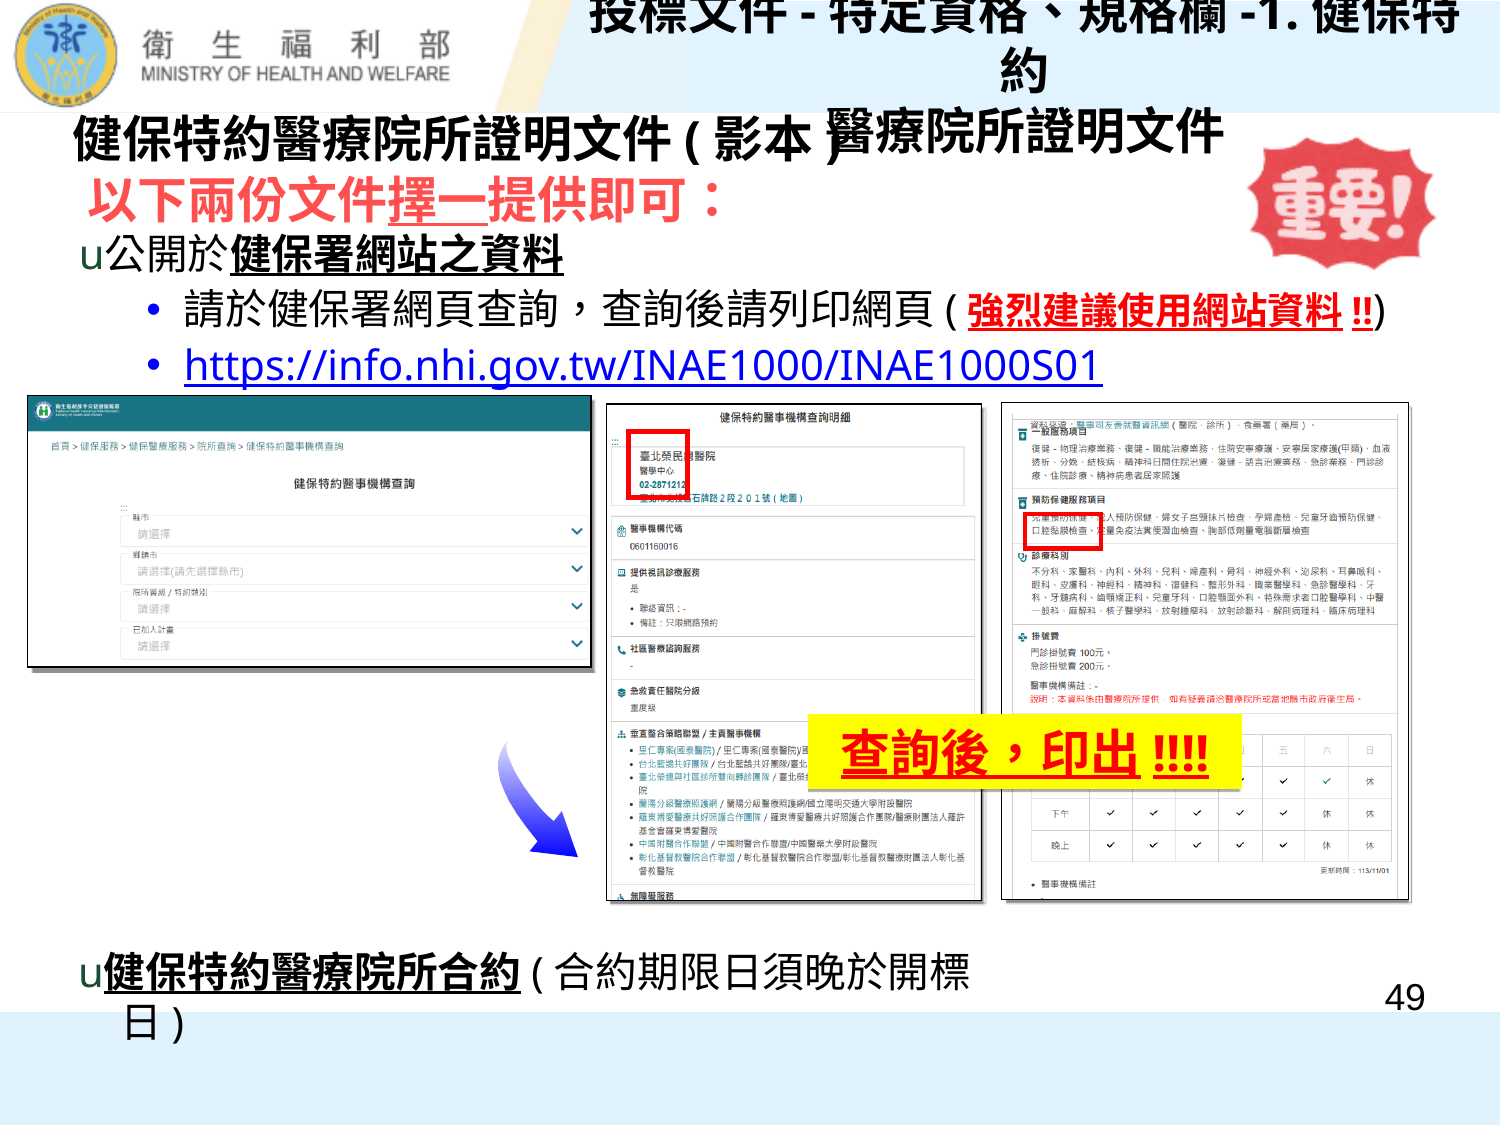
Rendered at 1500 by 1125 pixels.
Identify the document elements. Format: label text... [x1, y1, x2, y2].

title 健保特約醫療院所證明文件(影本) [0, 100, 967, 183]
picture [1218, 138, 1462, 275]
picture [1002, 474, 1408, 899]
text_box 健保特約醫療院所合約(合約期限日須晚於開標日) [19, 939, 1025, 1054]
text_box 以下兩份文件擇一提供即可： [73, 161, 799, 236]
text_box 投標文件-特定資格、規格欄-1.健保特約 醫療院所證明文件 [550, 1, 1500, 138]
picture [28, 396, 591, 667]
text_box [497, 740, 578, 858]
text_box 49 [1369, 965, 1462, 1026]
list 公開於健保署網站之資料 請於健保署網頁查詢，查詢後請列印網頁(強烈建議使用網站資料!!) https://info.nhi.gov.tw/INAE1000/INAE1000S01 [34, 233, 1472, 474]
picture [607, 404, 981, 900]
text_box 查詢後，印出!!!! [808, 714, 1242, 789]
